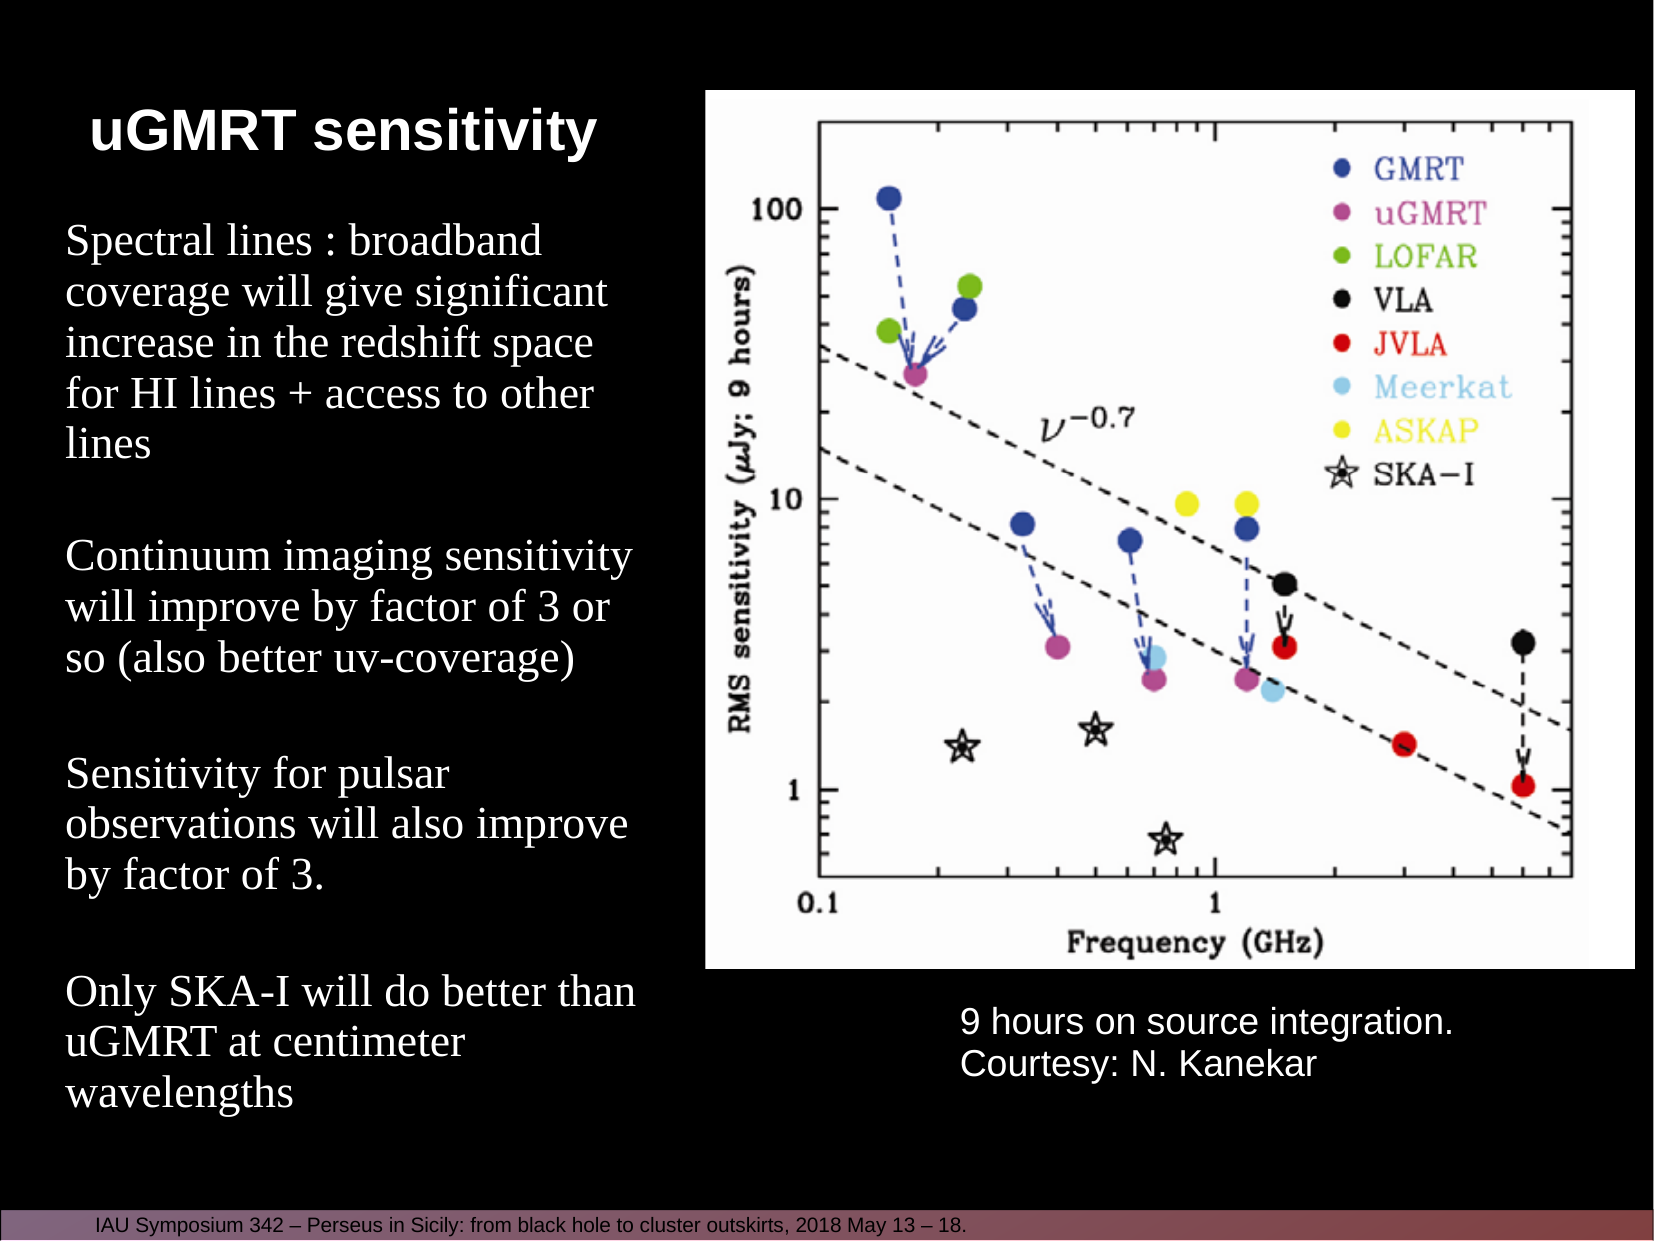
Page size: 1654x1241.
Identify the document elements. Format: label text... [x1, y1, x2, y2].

text_box 9 hours on source integration. Courtesy: N. Kanekar [945, 993, 1516, 1092]
text_box Spectral lines : broadband coverage will give significant increase in the redshift space for HI lines + access to other lines Continuum imaging sensitivity will improve by factor of 3 or so (also better uv-coverage) Sensitivity for pulsar observations will also improve by factor of 3. Only SKA-I will do better than uGMRT at centimeter wavelengths [50, 207, 661, 1125]
picture [705, 90, 1636, 969]
text_box uGMRT sensitivity [75, 90, 691, 301]
